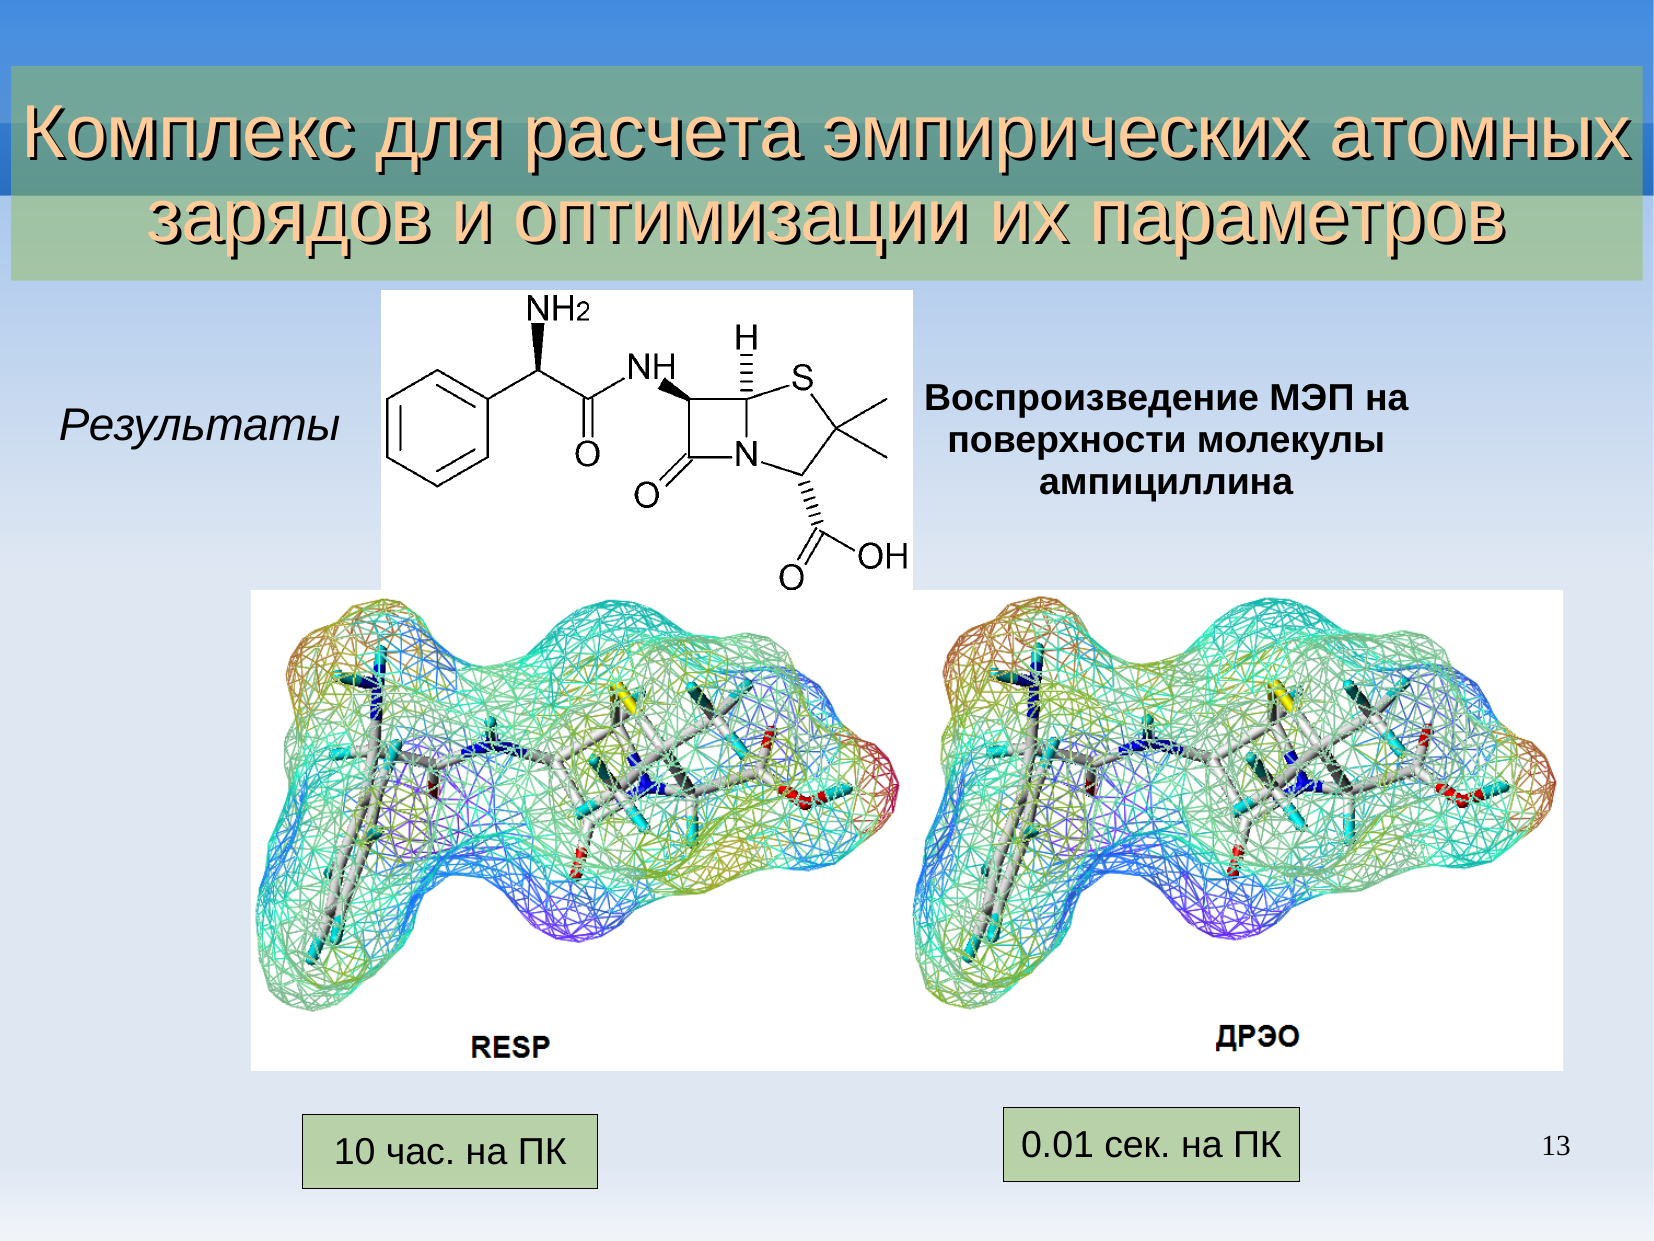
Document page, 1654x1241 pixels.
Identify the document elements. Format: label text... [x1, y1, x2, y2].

text_box Воспроизведение МЭП на поверхности молекулы ампициллина [885, 369, 1447, 514]
text_box 0.01 сек. на ПК [1003, 1107, 1300, 1182]
text_box 10 час. на ПК [302, 1114, 598, 1189]
title Комплекс для расчета эмпирических атомных зарядов и оптимизации их параметров [11, 66, 1643, 281]
picture [0, 0, 1654, 1241]
text_box Результаты [44, 391, 370, 457]
